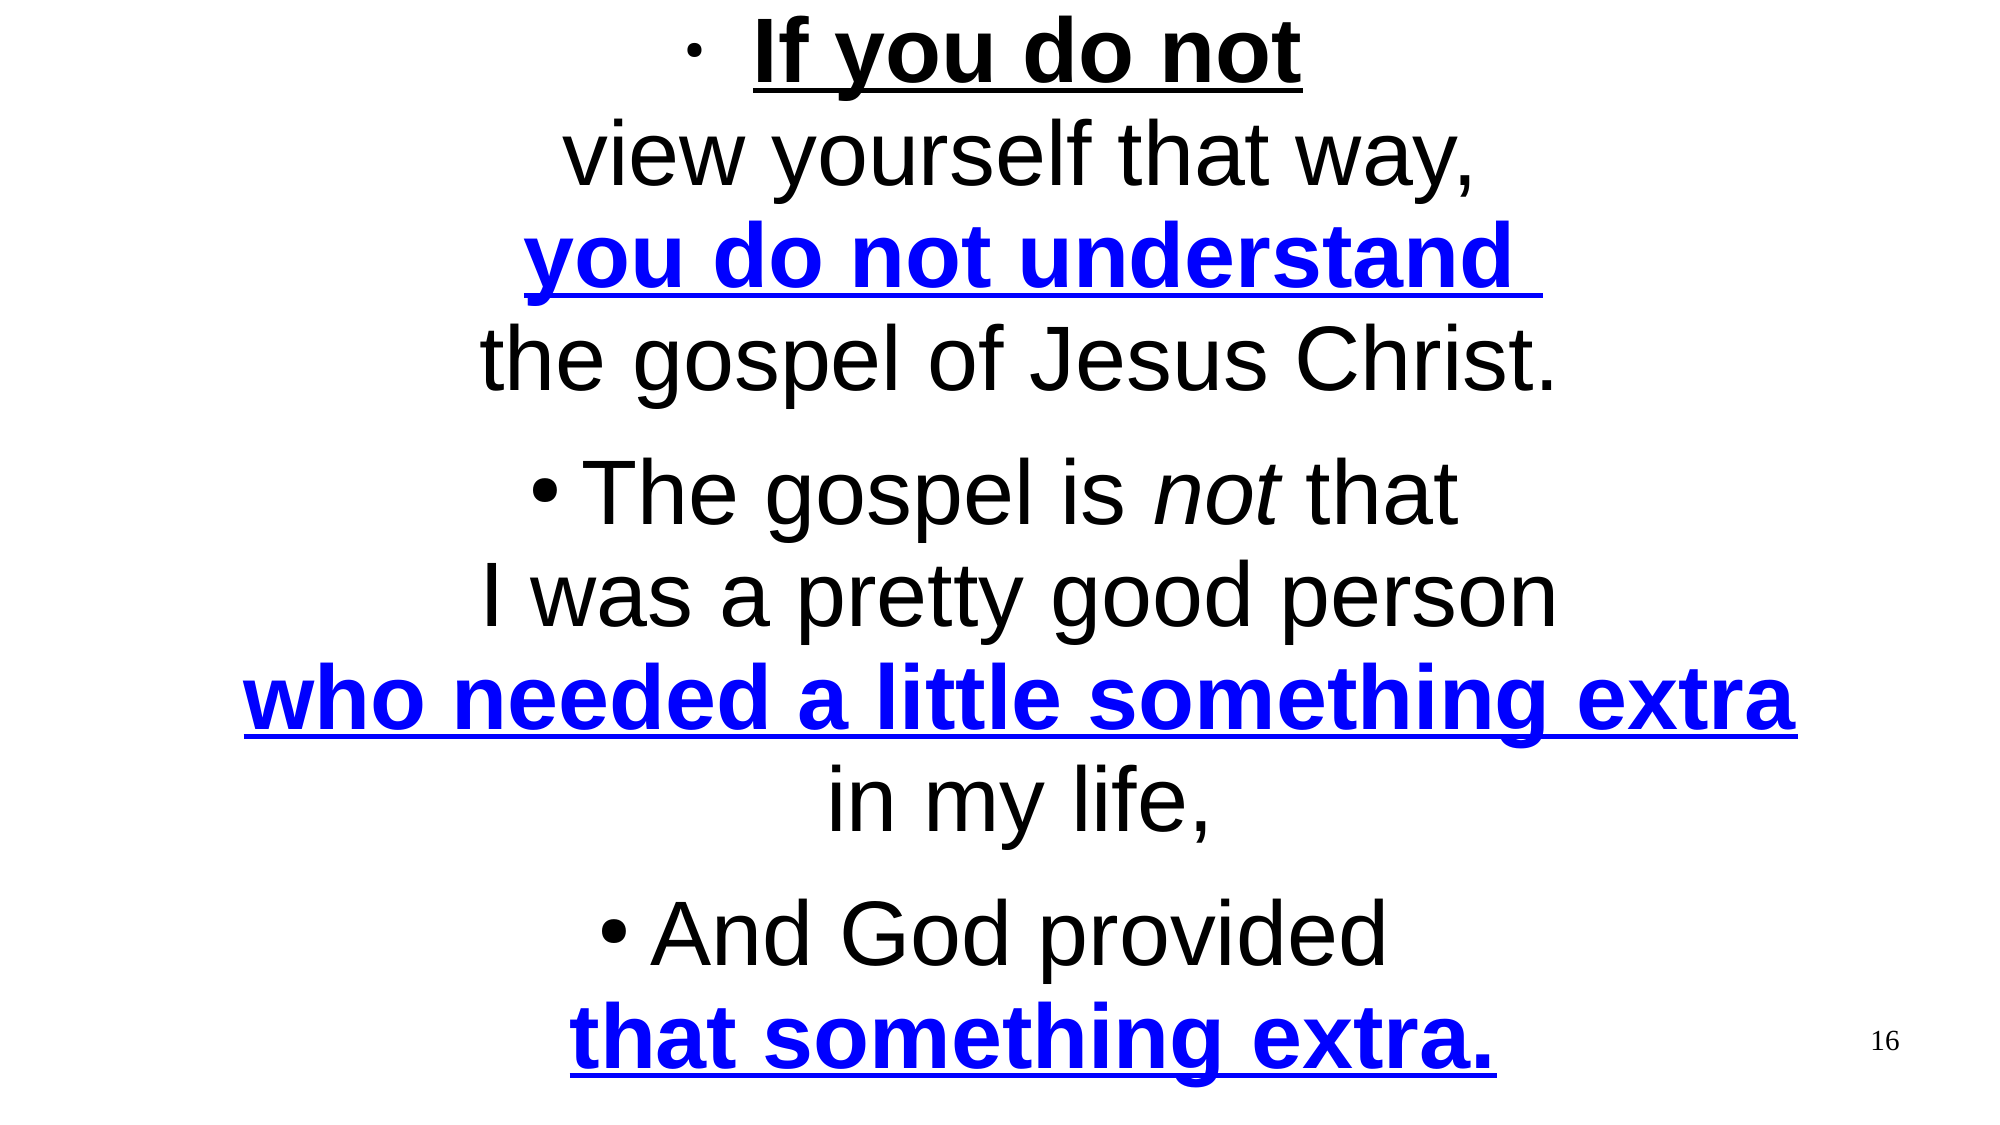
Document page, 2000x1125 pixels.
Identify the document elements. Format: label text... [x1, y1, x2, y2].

list If you do not view yourself that way, you do not understand the gospel of Jesus Christ. The gospel is not that I was a pretty good person who needed a little something extra in my life, And God provided that something extra. [0, 0, 1996, 1123]
